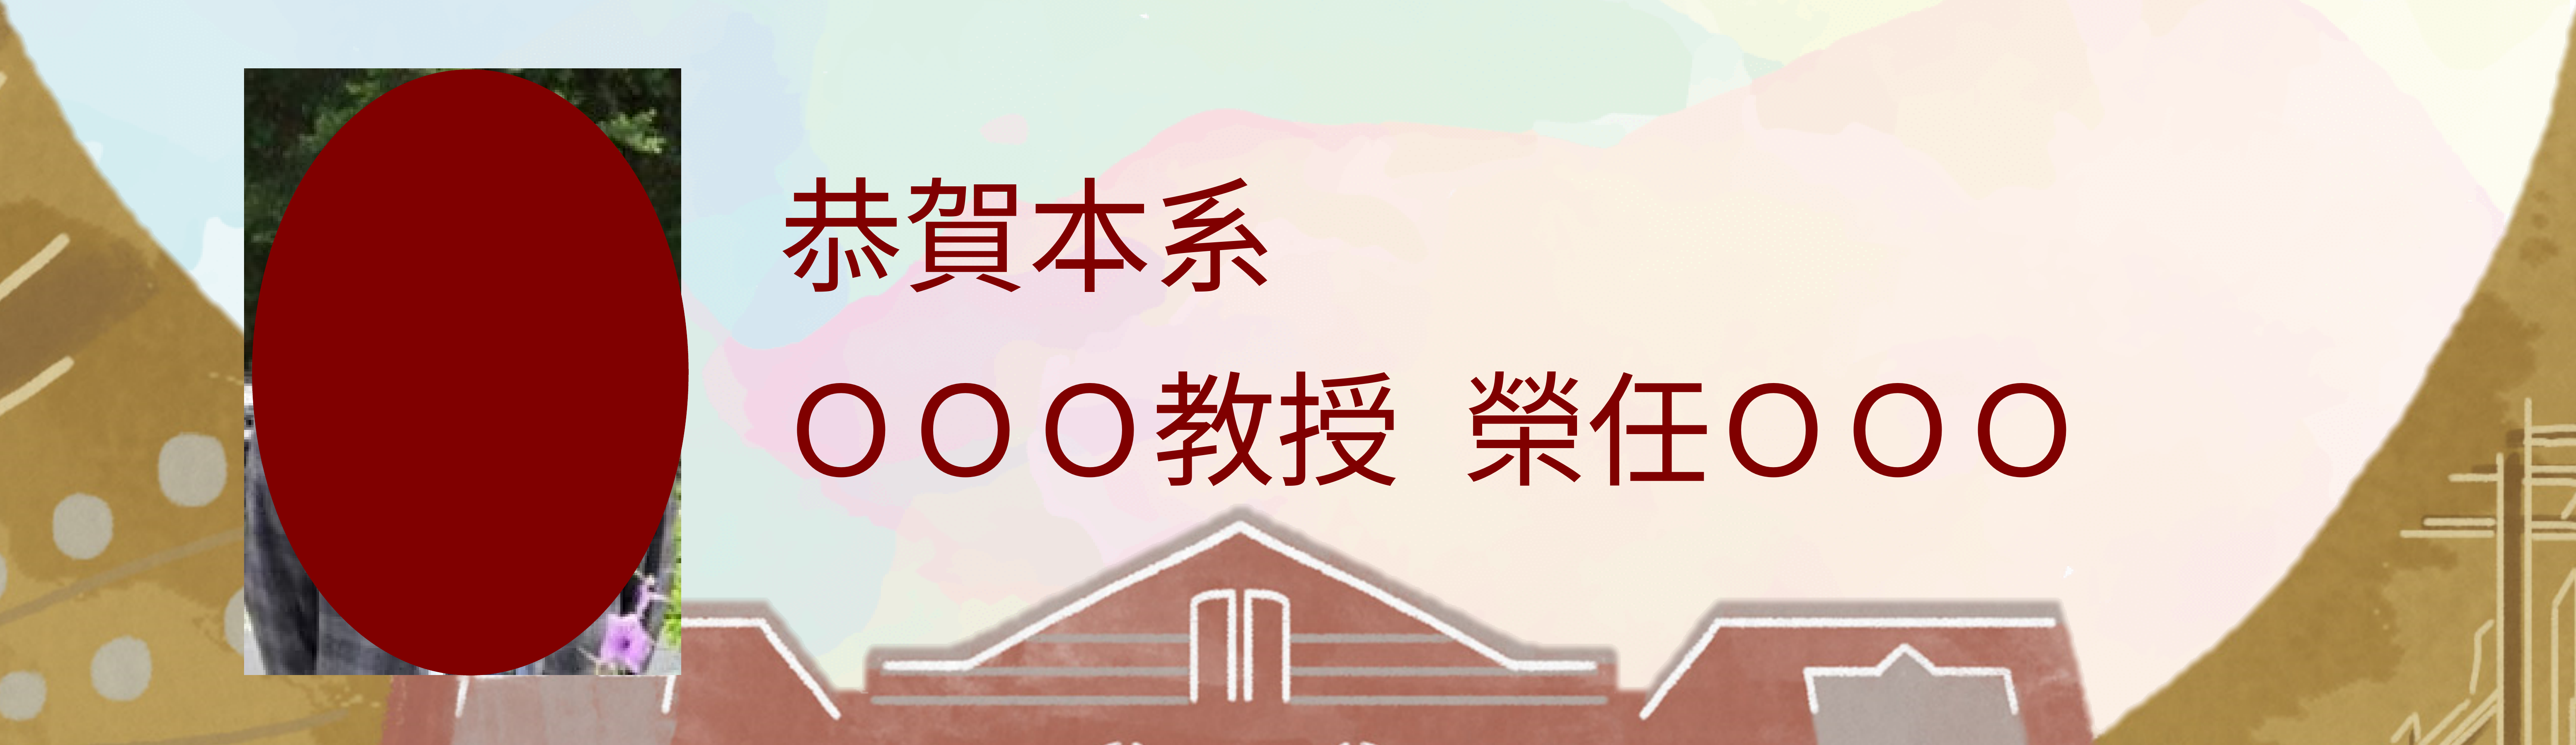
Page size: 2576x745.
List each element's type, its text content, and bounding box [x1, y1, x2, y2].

picture [0, 0, 2576, 745]
text_box 恭賀本系 ＯＯＯ教授 榮任ＯＯＯ [773, 110, 2380, 489]
text_box [252, 69, 689, 675]
